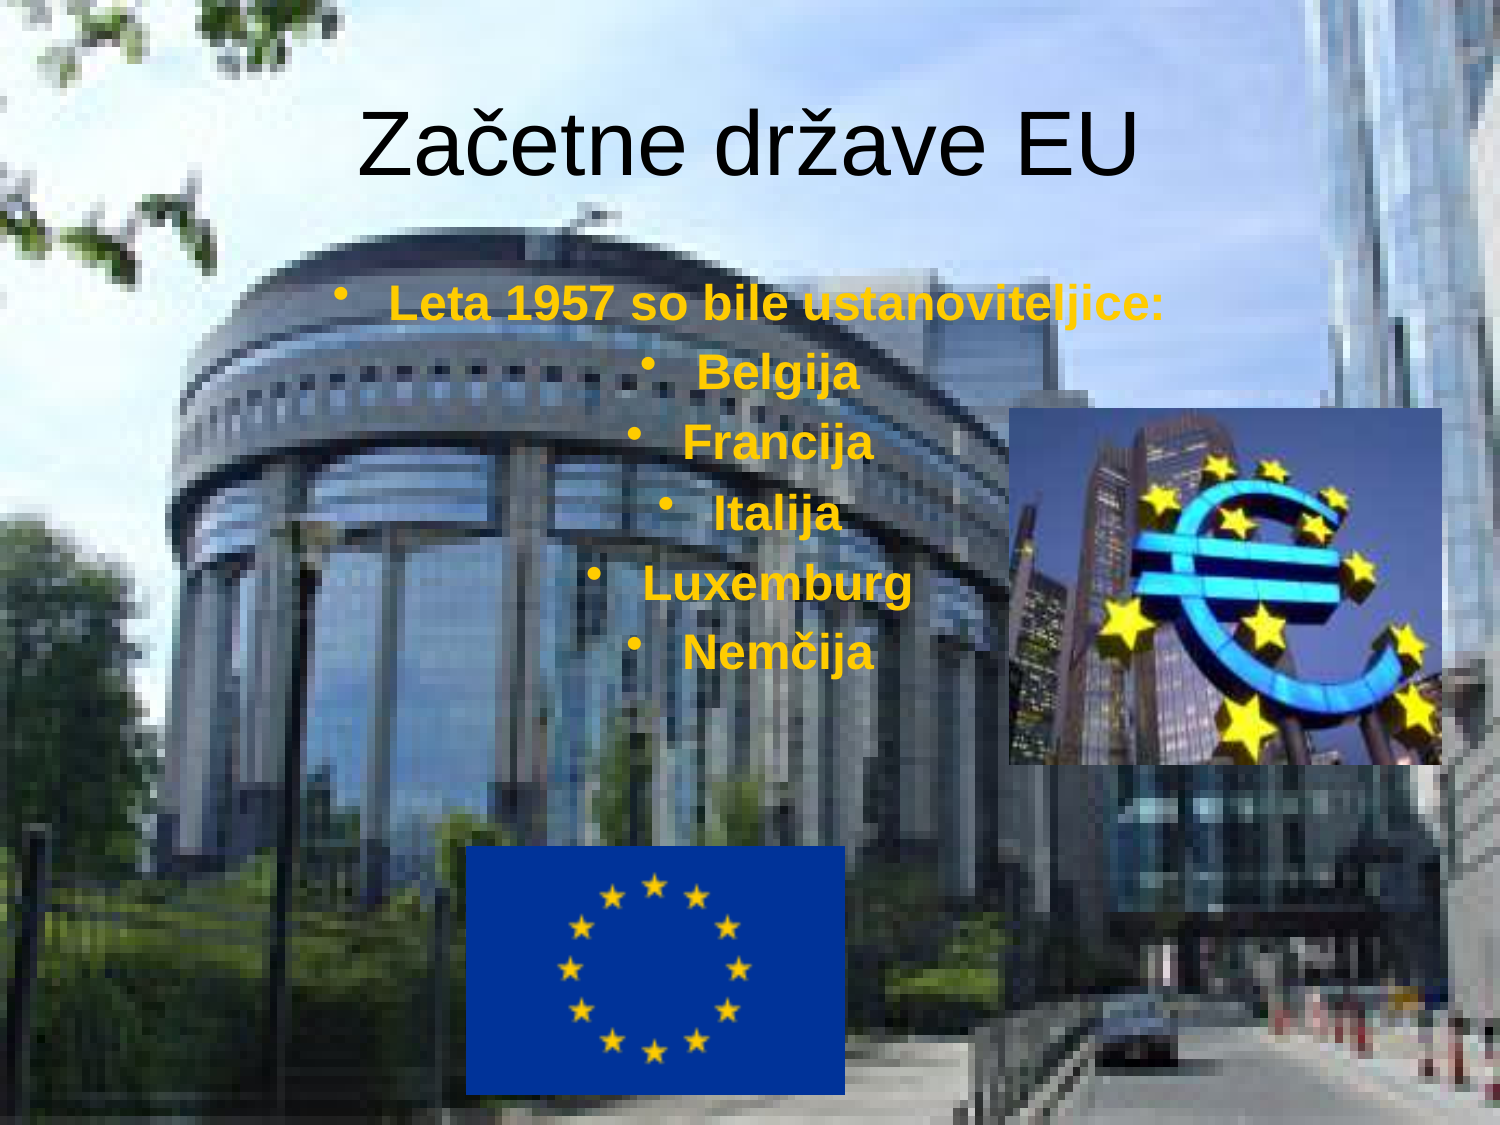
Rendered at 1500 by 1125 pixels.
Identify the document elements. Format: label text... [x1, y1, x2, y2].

list Leta 1957 so bile ustanoviteljice: Belgija Francija Italija Luxemburg Nemčija [75, 262, 1425, 1005]
picture [0, 0, 1500, 1125]
title Začetne države EU [75, 45, 1425, 233]
